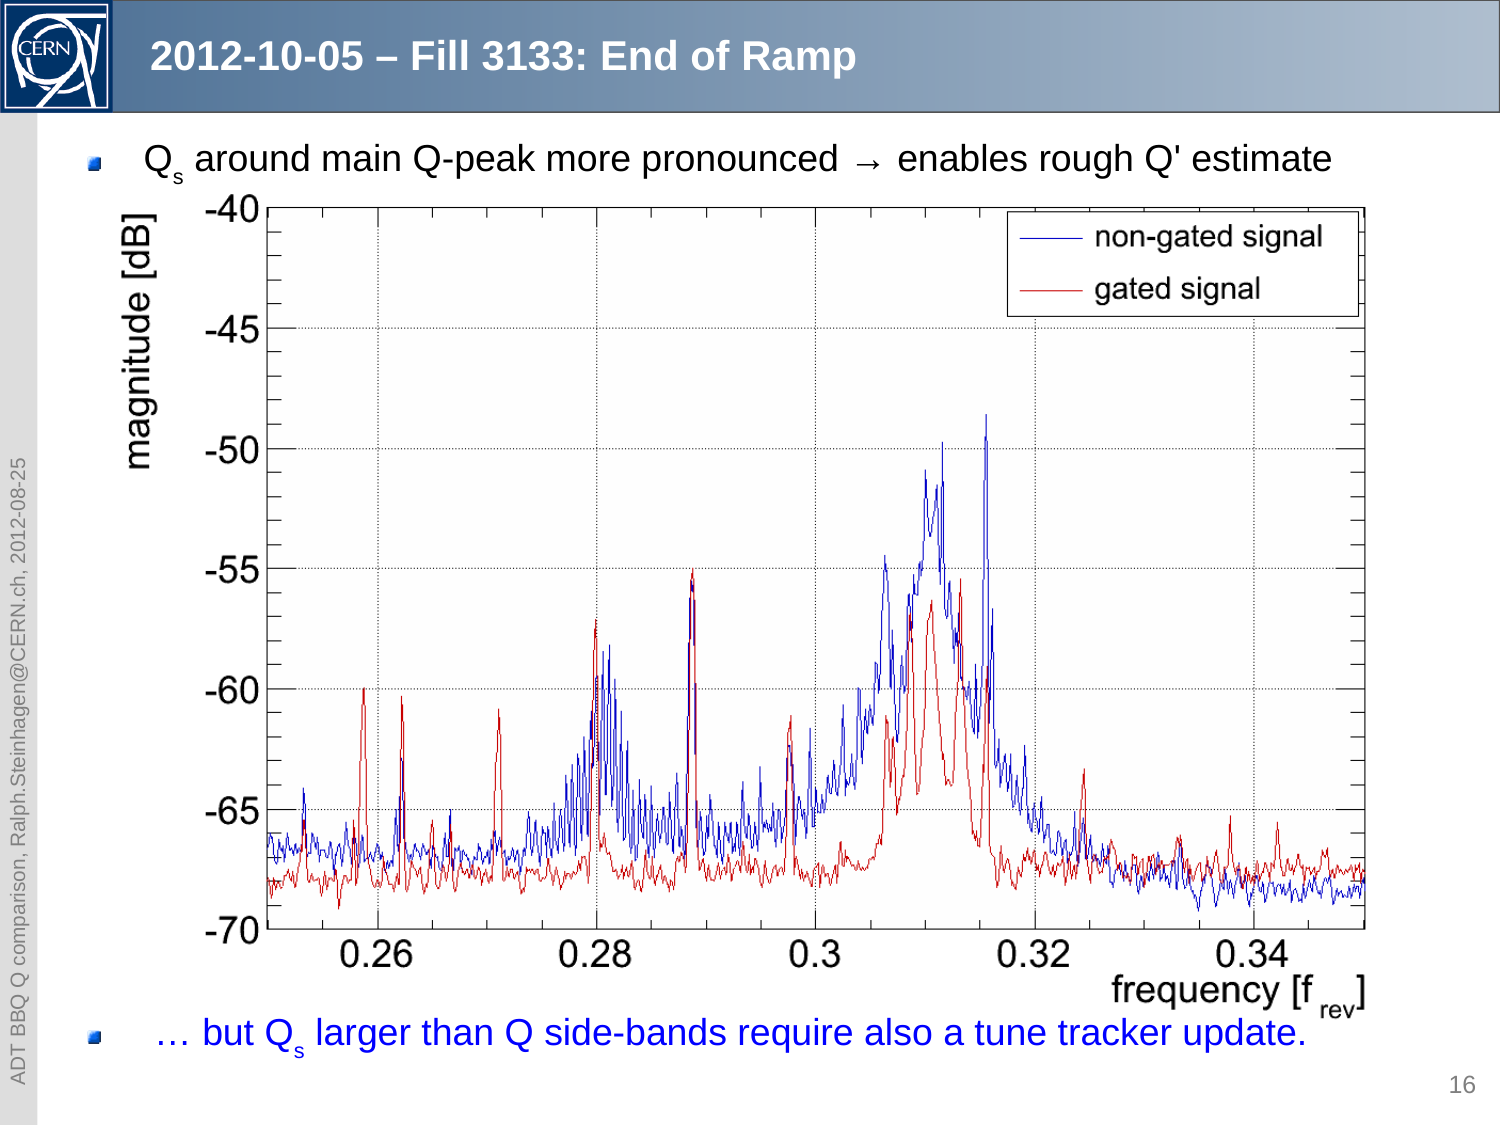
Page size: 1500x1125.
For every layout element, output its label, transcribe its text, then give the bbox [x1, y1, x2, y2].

list Qs around main Q-peak more pronounced → enables rough Q' estimate … but Qs larger than Q side-bands require also a tune tracker update. [87, 137, 1438, 1063]
picture [0, 0, 113, 113]
title 2012-10-05 – Fill 3133: End of Ramp [150, 0, 1201, 113]
